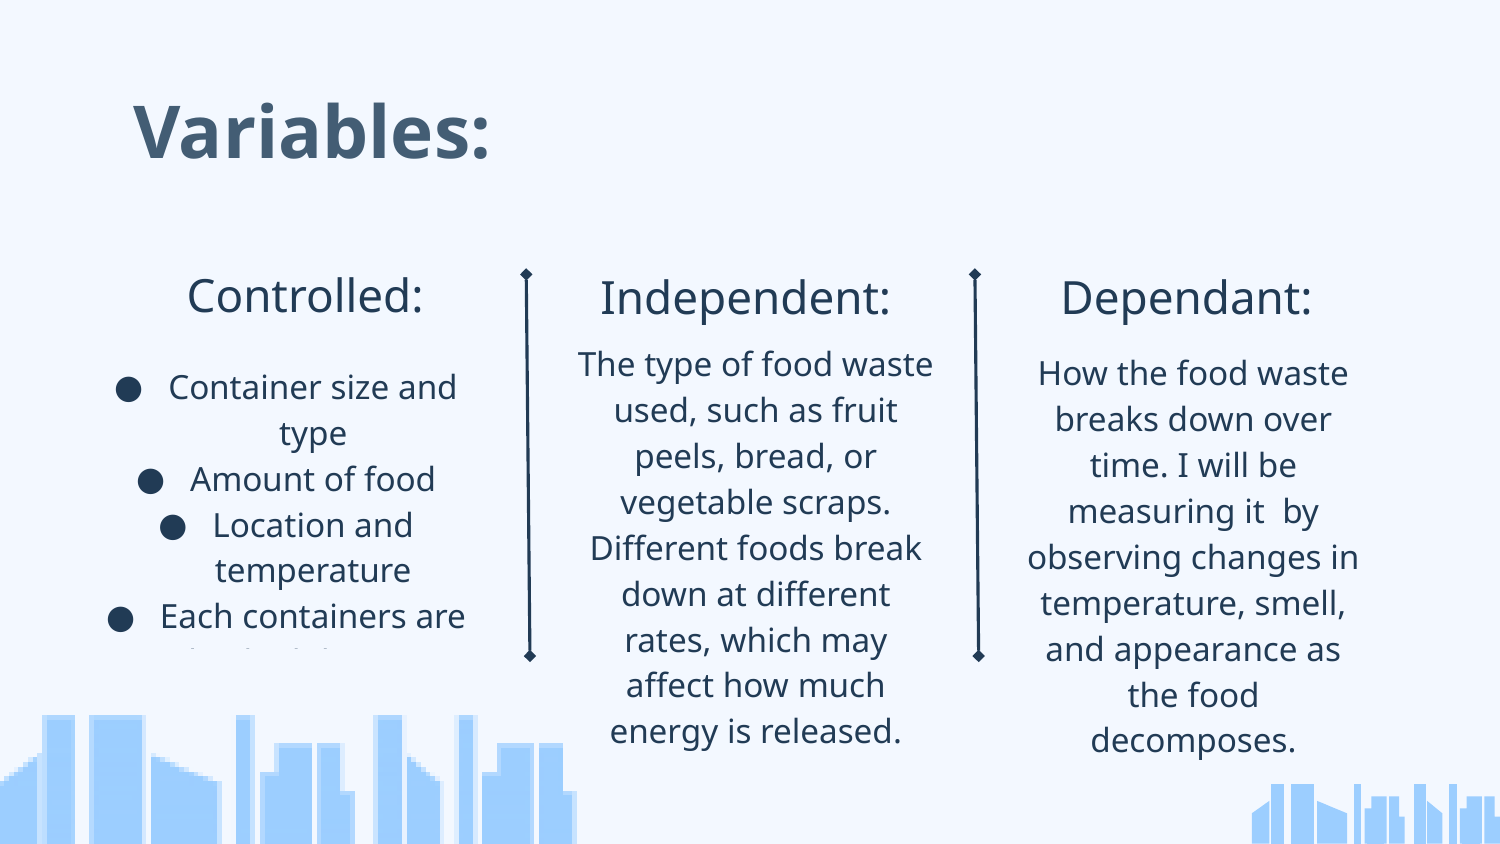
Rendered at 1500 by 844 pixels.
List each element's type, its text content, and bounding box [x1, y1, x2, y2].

subtitle The type of food waste used, such as fruit peels, bread, or vegetable scraps. Different foods break down at different rates, which may affect how much energy is released. [560, 322, 952, 489]
subtitle Controlled: [116, 228, 494, 337]
subtitle How the food waste breaks down over time. I will be measuring it by observing changes in temperature, smell, and appearance as the food decomposes. [1005, 331, 1382, 499]
title Variables: [118, 70, 1382, 165]
subtitle Container size and type Amount of food Location and temperature Each containers are checked the same days [43, 345, 509, 512]
picture [0, 649, 658, 844]
subtitle Independent: [557, 230, 935, 339]
subtitle Dependant: [998, 230, 1375, 339]
